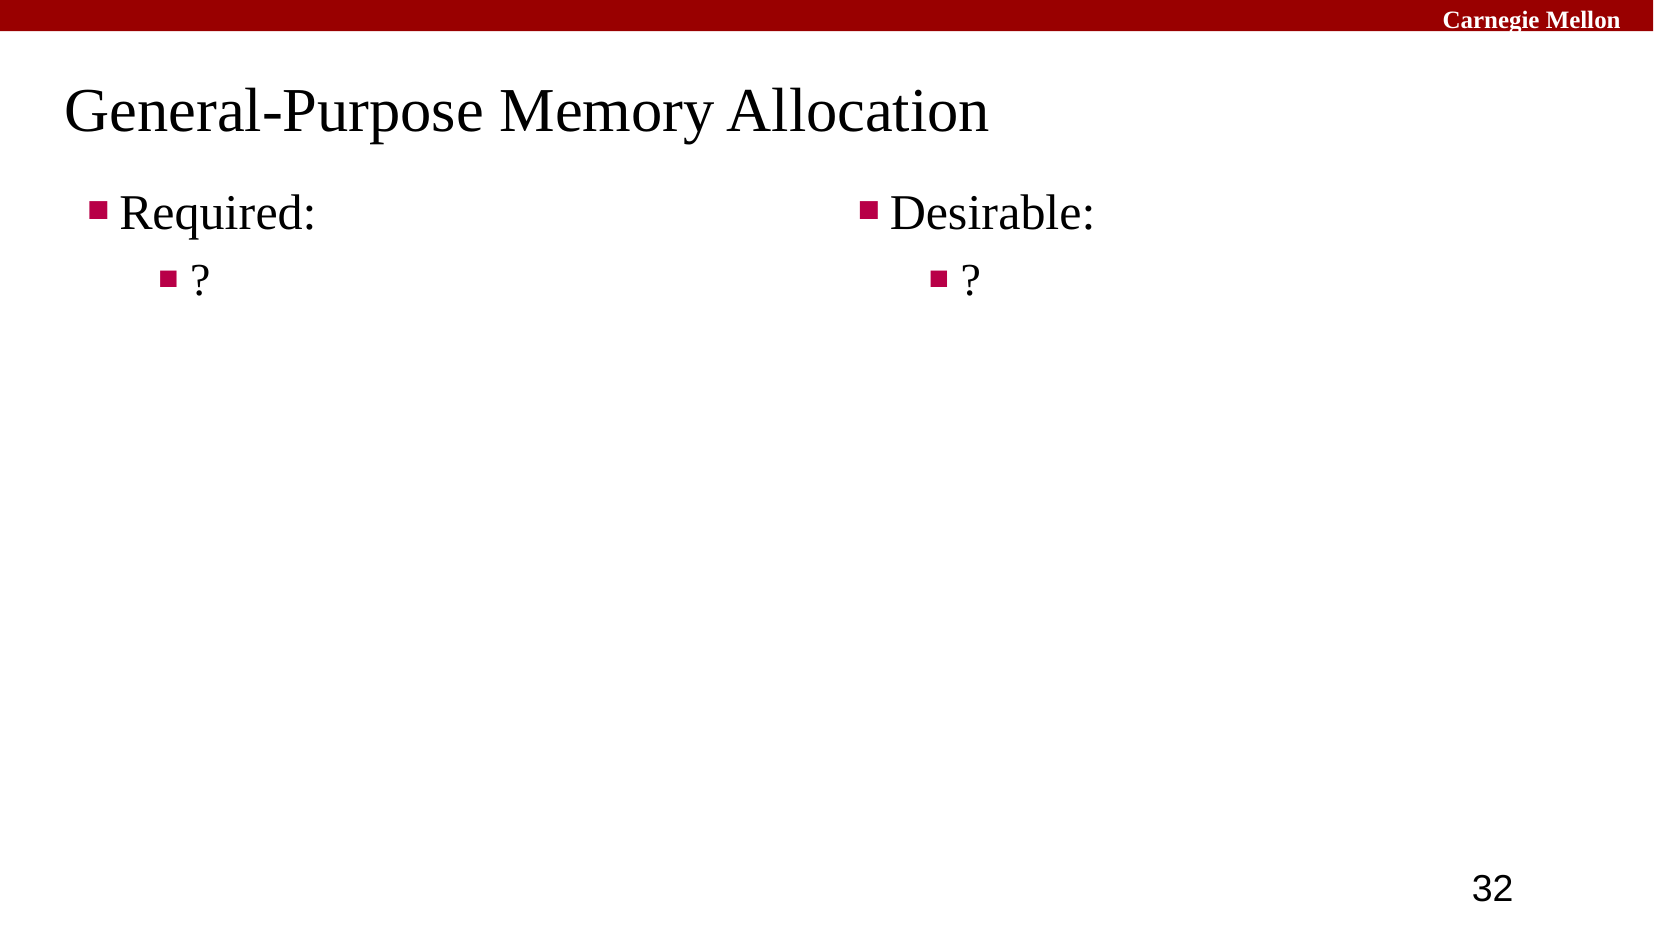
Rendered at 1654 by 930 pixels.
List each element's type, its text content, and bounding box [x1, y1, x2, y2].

list Required: ? [71, 184, 806, 859]
list Desirable: ? [842, 184, 1576, 859]
title General-Purpose Memory Allocation [64, 58, 1576, 163]
